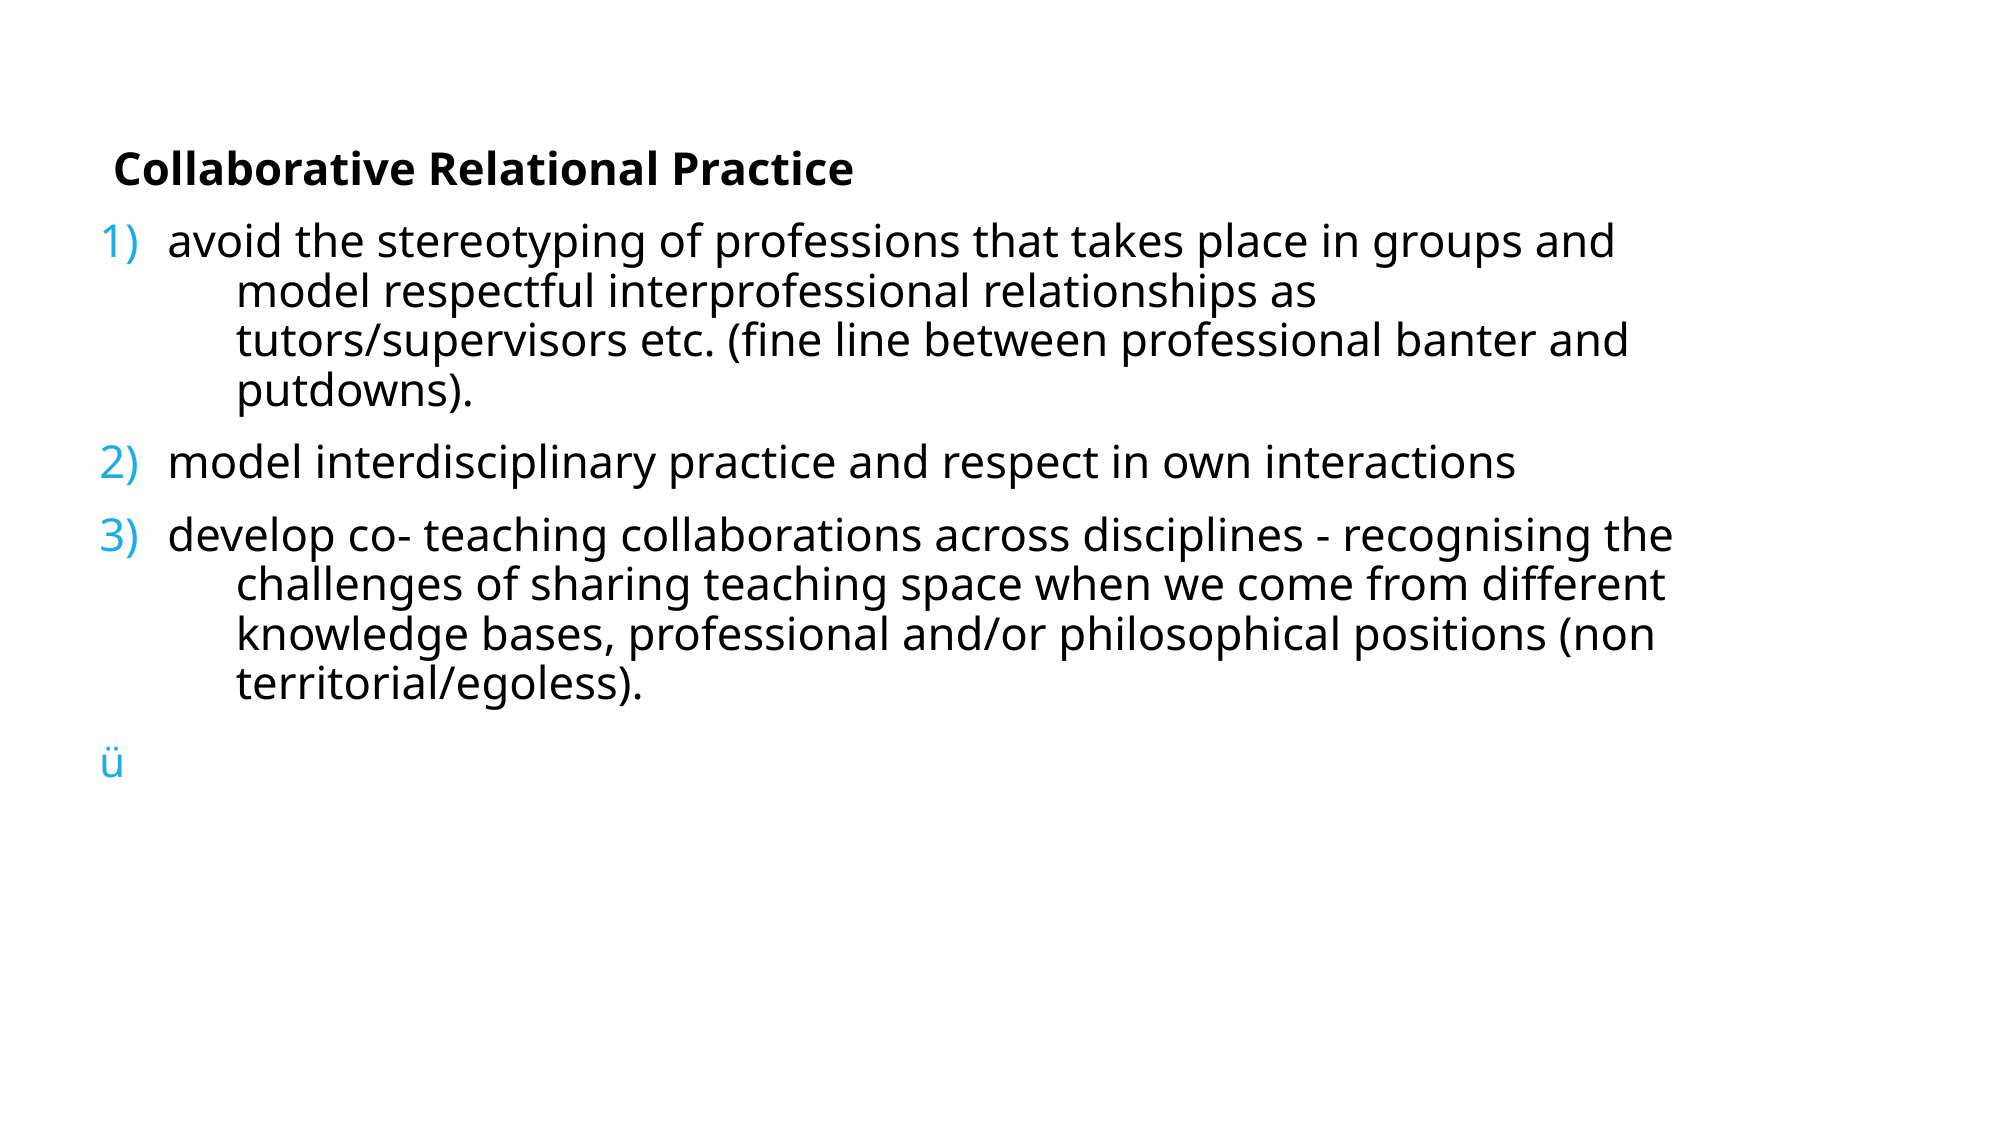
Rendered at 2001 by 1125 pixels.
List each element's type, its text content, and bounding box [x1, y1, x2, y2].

list Collaborative Relational Practice avoid the stereotyping of professions that takes place in groups and model respectful interprofessional relationships as tutors/supervisors etc. (fine line between professional banter and putdowns). model interdisciplinary practice and respect in own interactions develop co- teaching collaborations across disciplines - recognising the challenges of sharing teaching space when we come from different knowledge bases, professional and/or philosophical positions (non territorial/egoless). [91, 63, 1687, 724]
